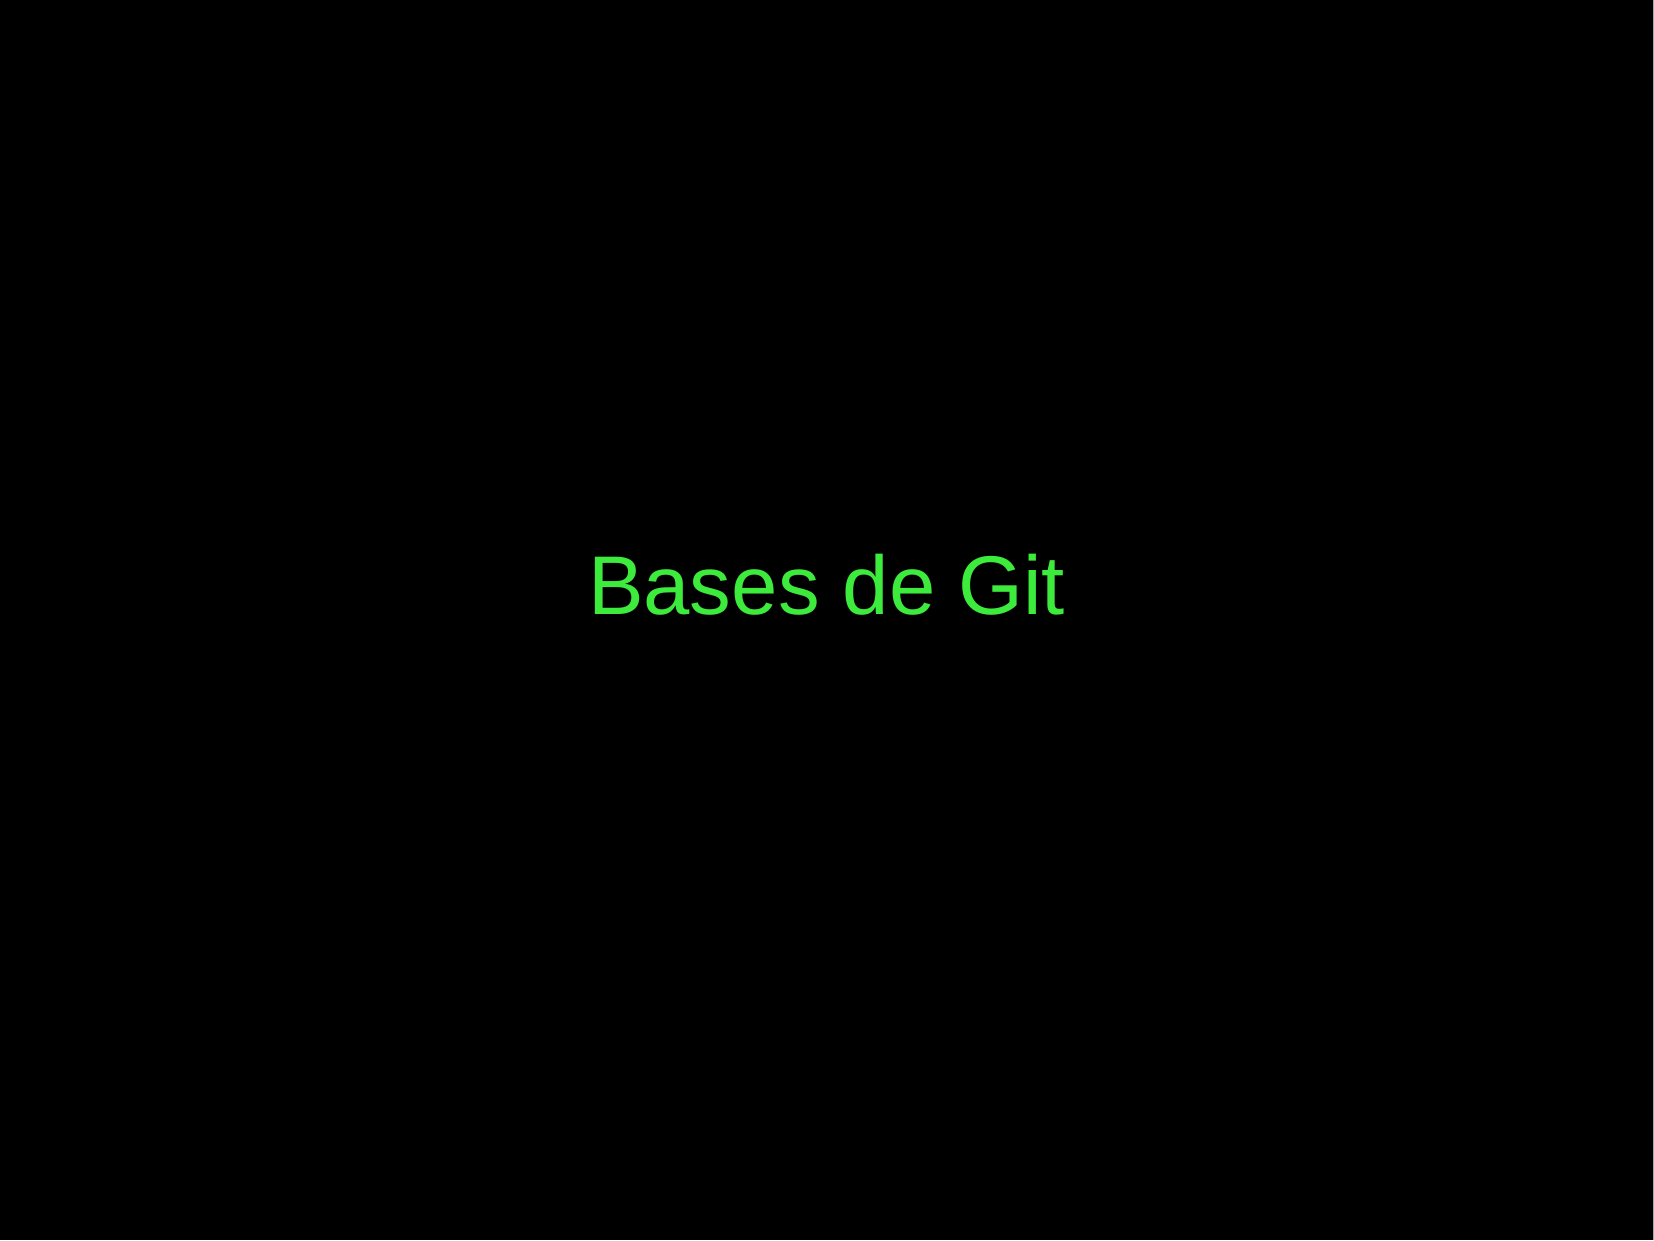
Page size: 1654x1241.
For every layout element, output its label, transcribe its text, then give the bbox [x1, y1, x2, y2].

subtitle Bases de Git [82, 49, 1571, 1122]
